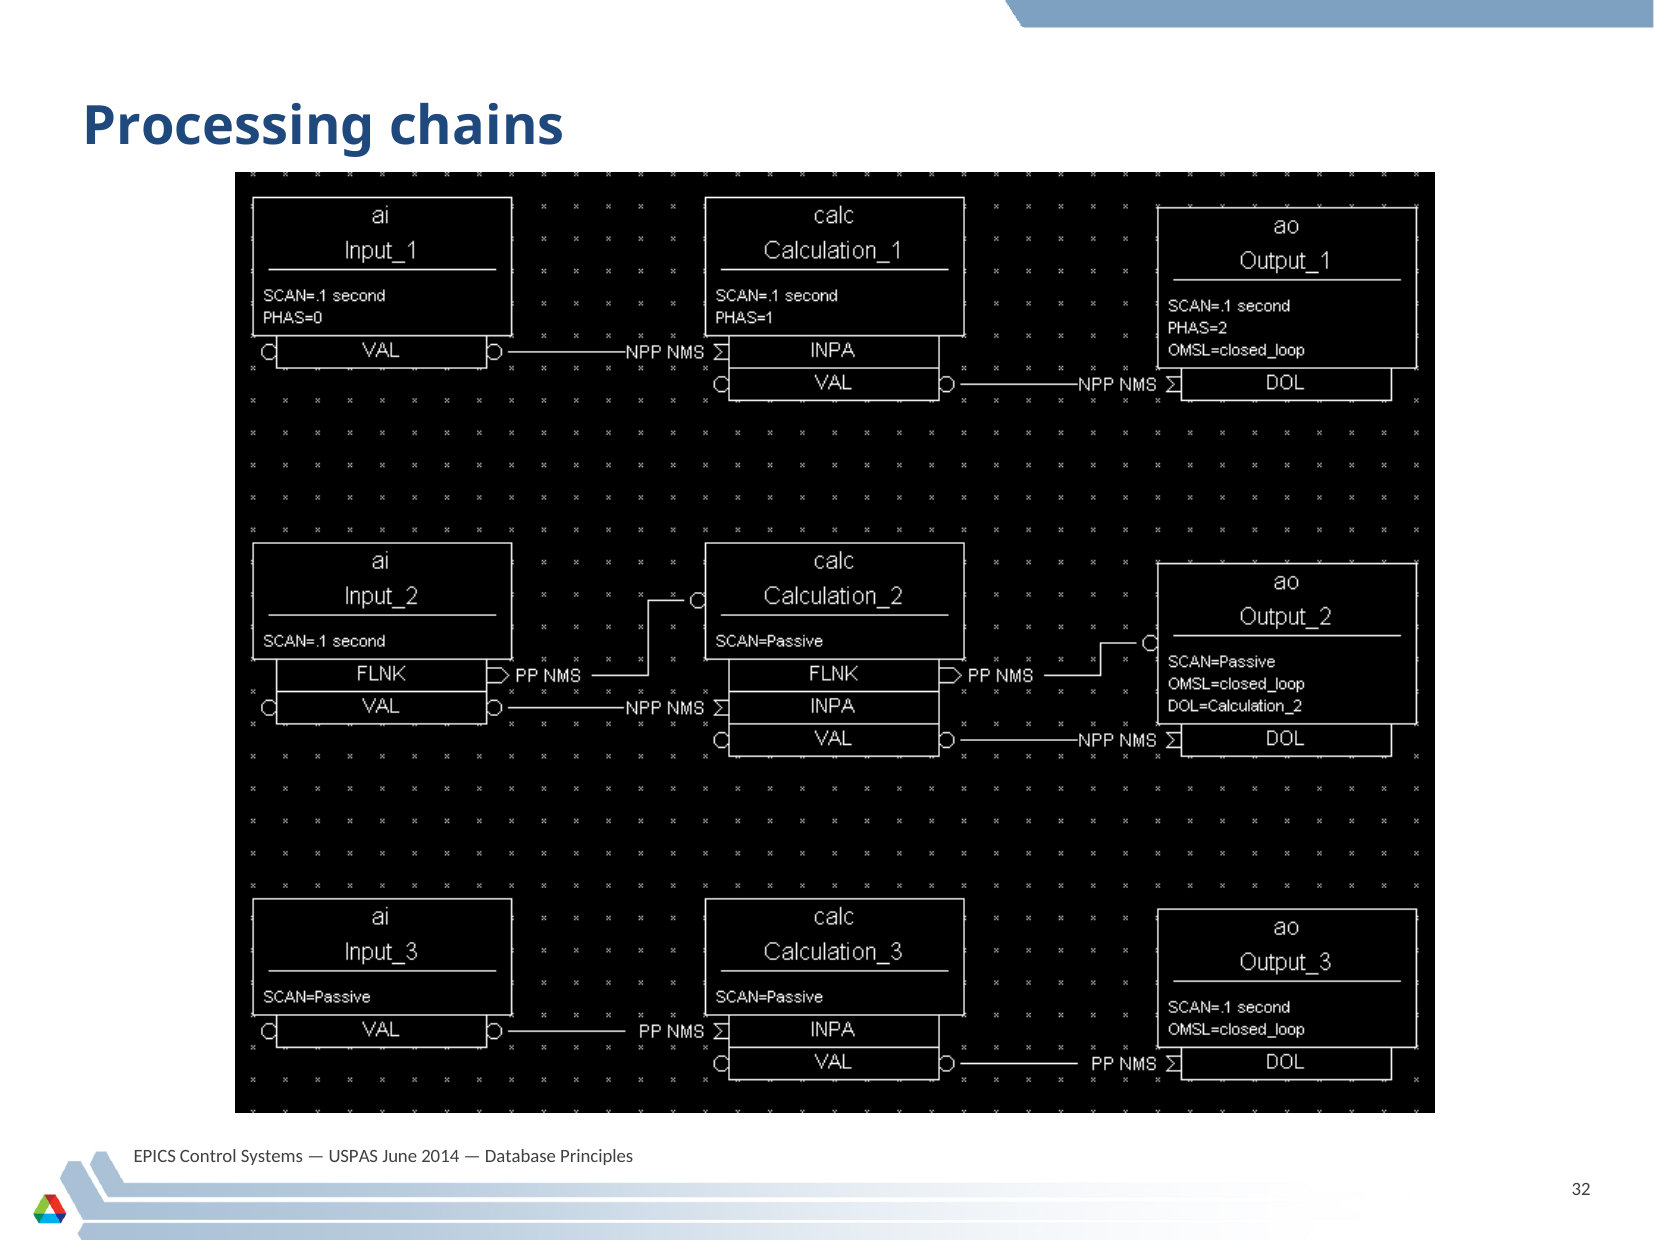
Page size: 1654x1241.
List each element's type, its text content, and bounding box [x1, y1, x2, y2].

picture [235, 172, 1435, 1114]
picture [0, 0, 1654, 29]
title Processing chains [82, 97, 1571, 224]
picture [0, 1143, 1654, 1240]
